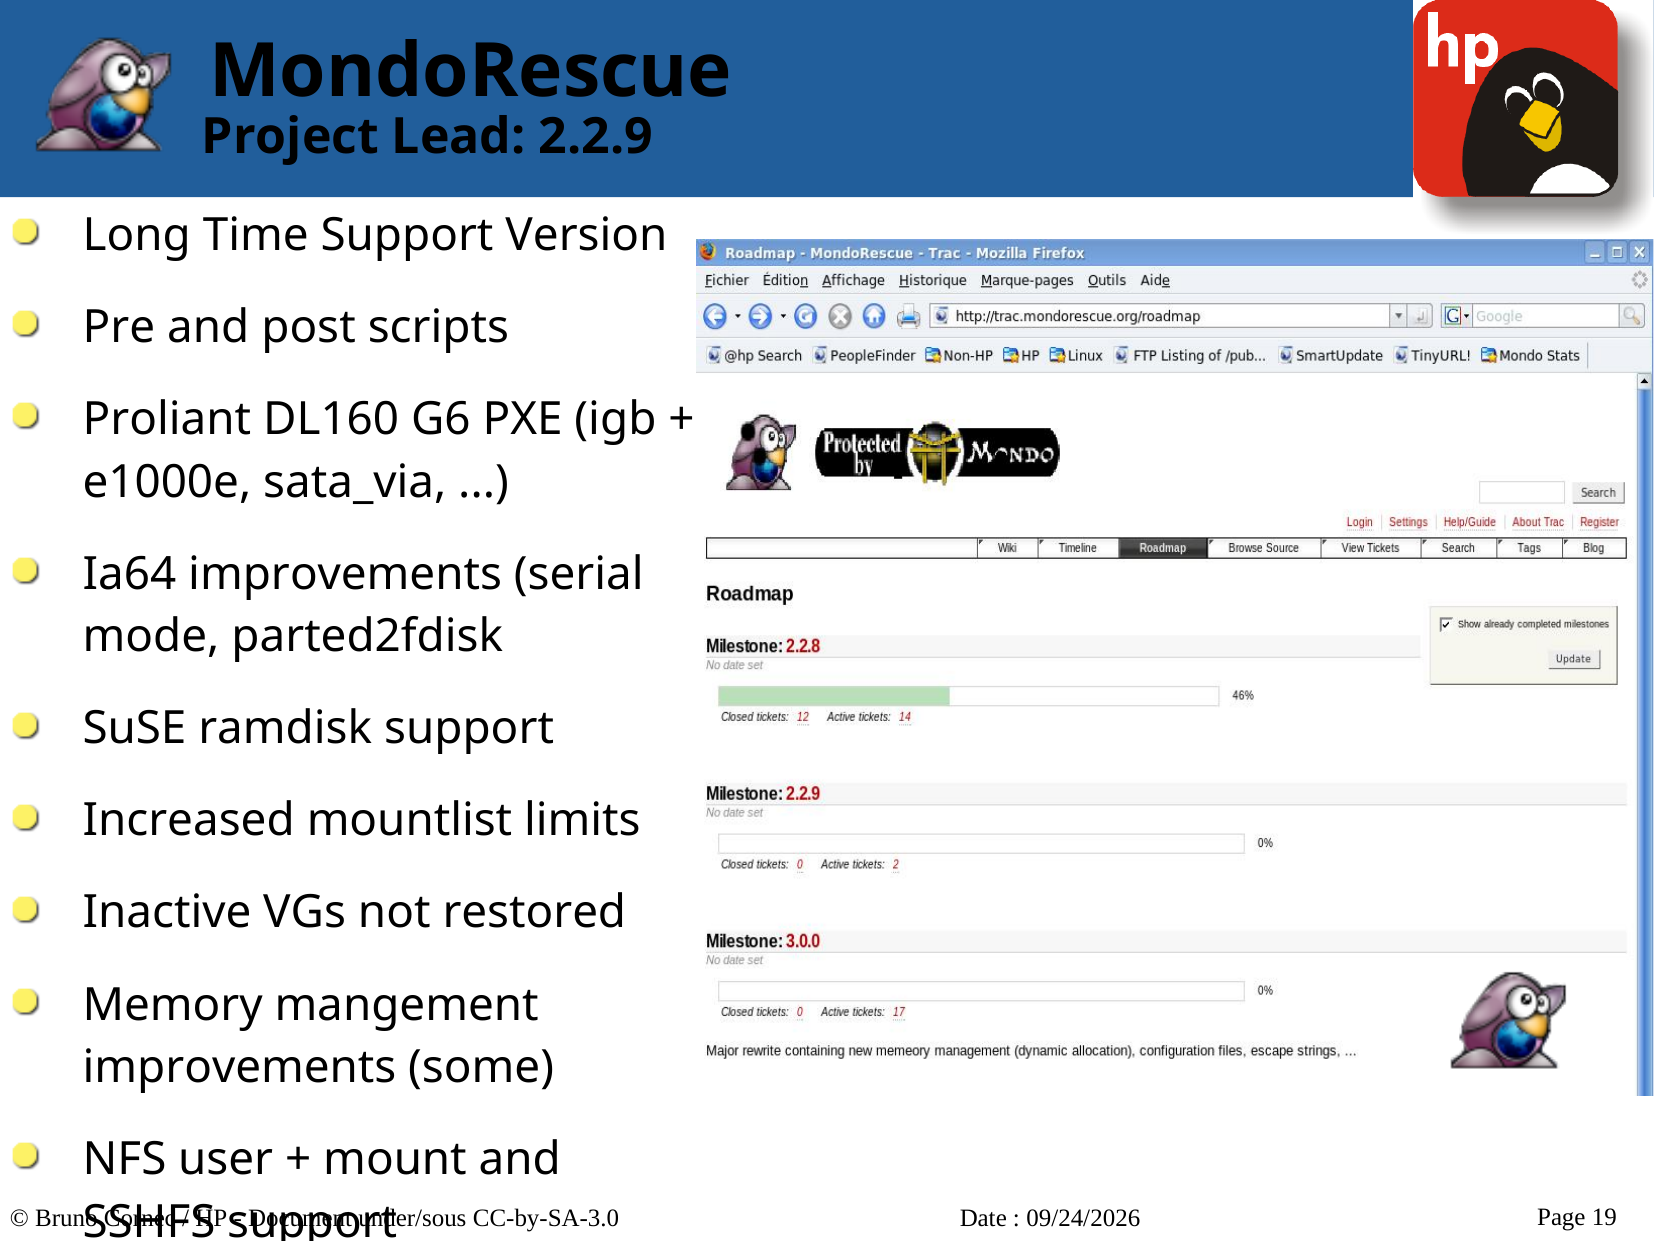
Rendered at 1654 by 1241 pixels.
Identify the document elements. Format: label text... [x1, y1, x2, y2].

picture [0, 0, 211, 199]
picture [11, 1162, 42, 1172]
list Long Time Support Version Pre and post scripts Proliant DL160 G6 PXE (igb + e1000e, sata_via, ...) Ia64 improvements (serial mode, parted2fdisk SuSE ramdisk support Increased mountlist limits Inactive VGs not restored Memory mangement improvements (some) NFS user + mount and SSHFS support [0, 201, 699, 1162]
picture [1413, 0, 1654, 235]
title Project Lead: 2.2.9 [201, 32, 1191, 241]
picture [696, 239, 1654, 1109]
